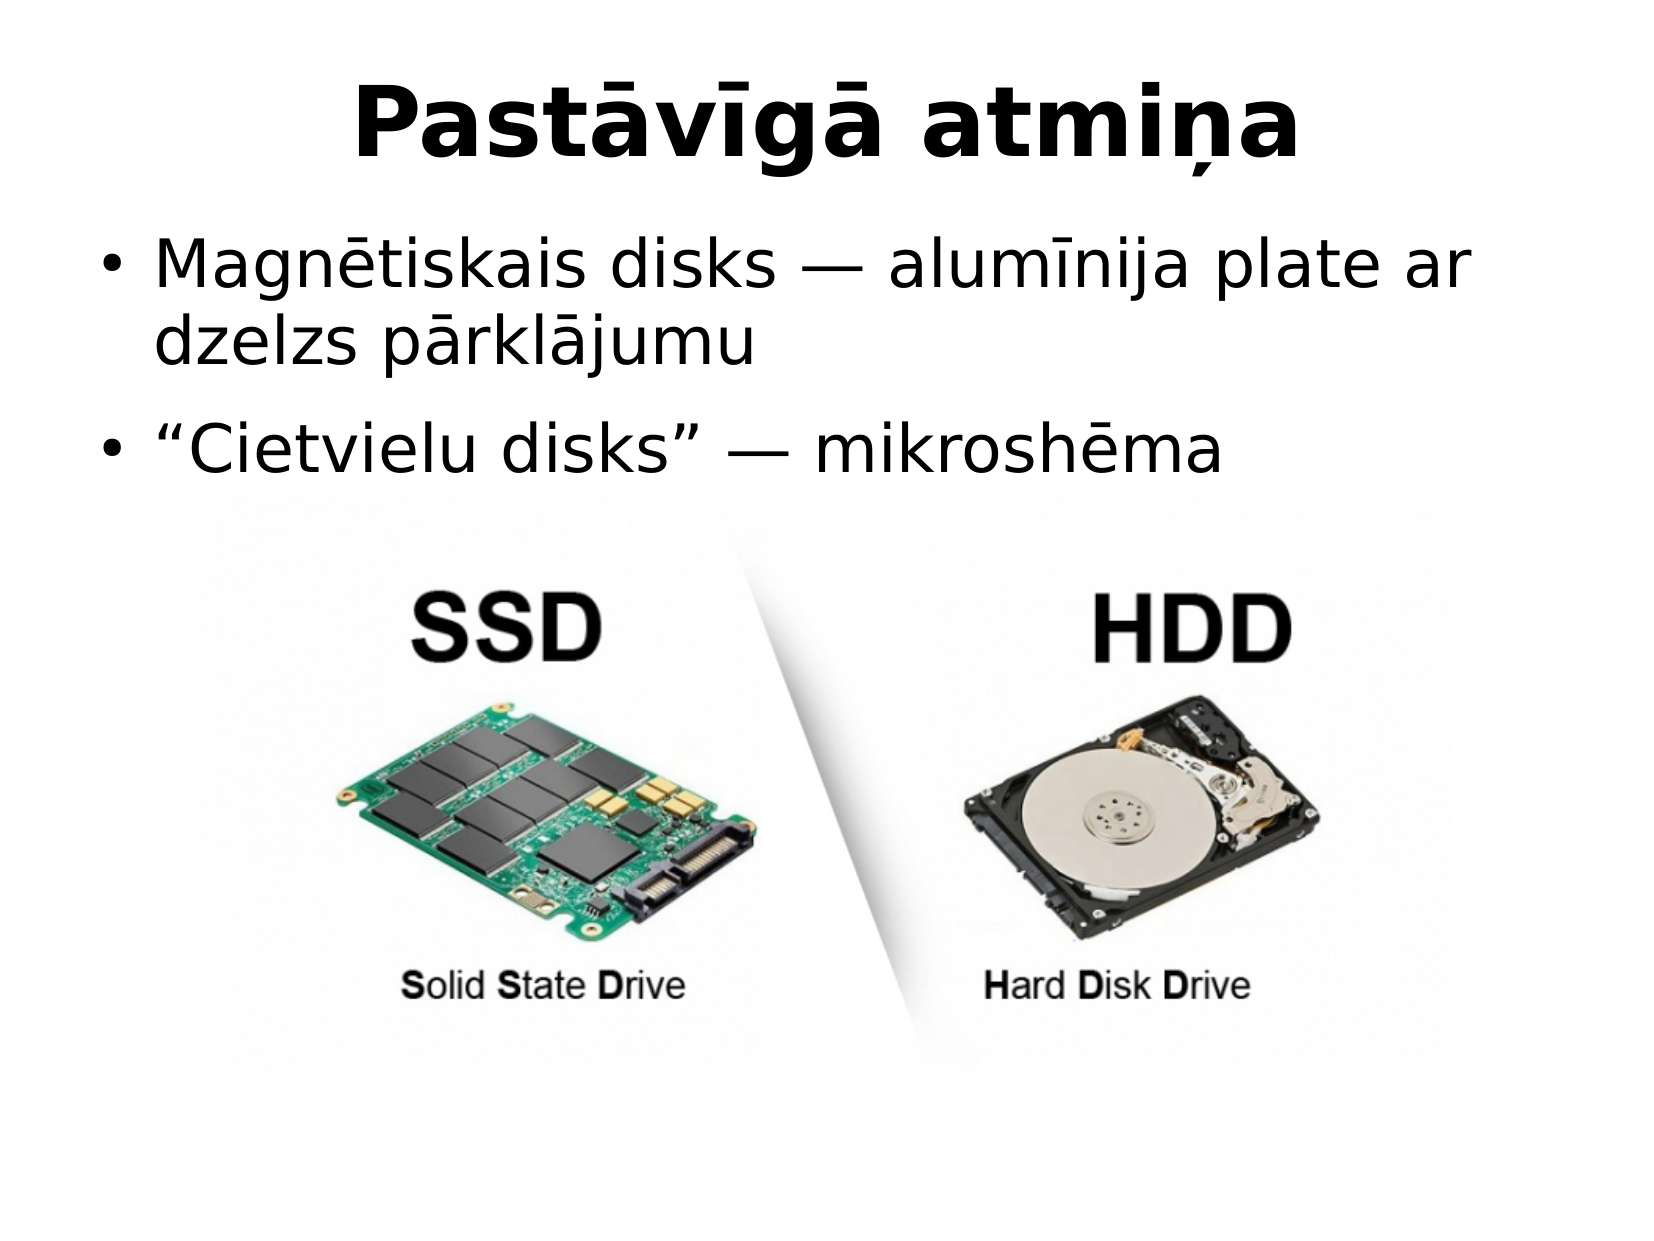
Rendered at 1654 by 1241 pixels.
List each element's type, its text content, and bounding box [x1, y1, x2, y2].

list Magnētiskais disks — alumīnija plate ar dzelzs pārklājumu “Cietvielu disks” — mikroshēma [82, 225, 1538, 1186]
title Pastāvīgā atmiņa [82, 49, 1571, 196]
picture [200, 496, 1451, 1072]
